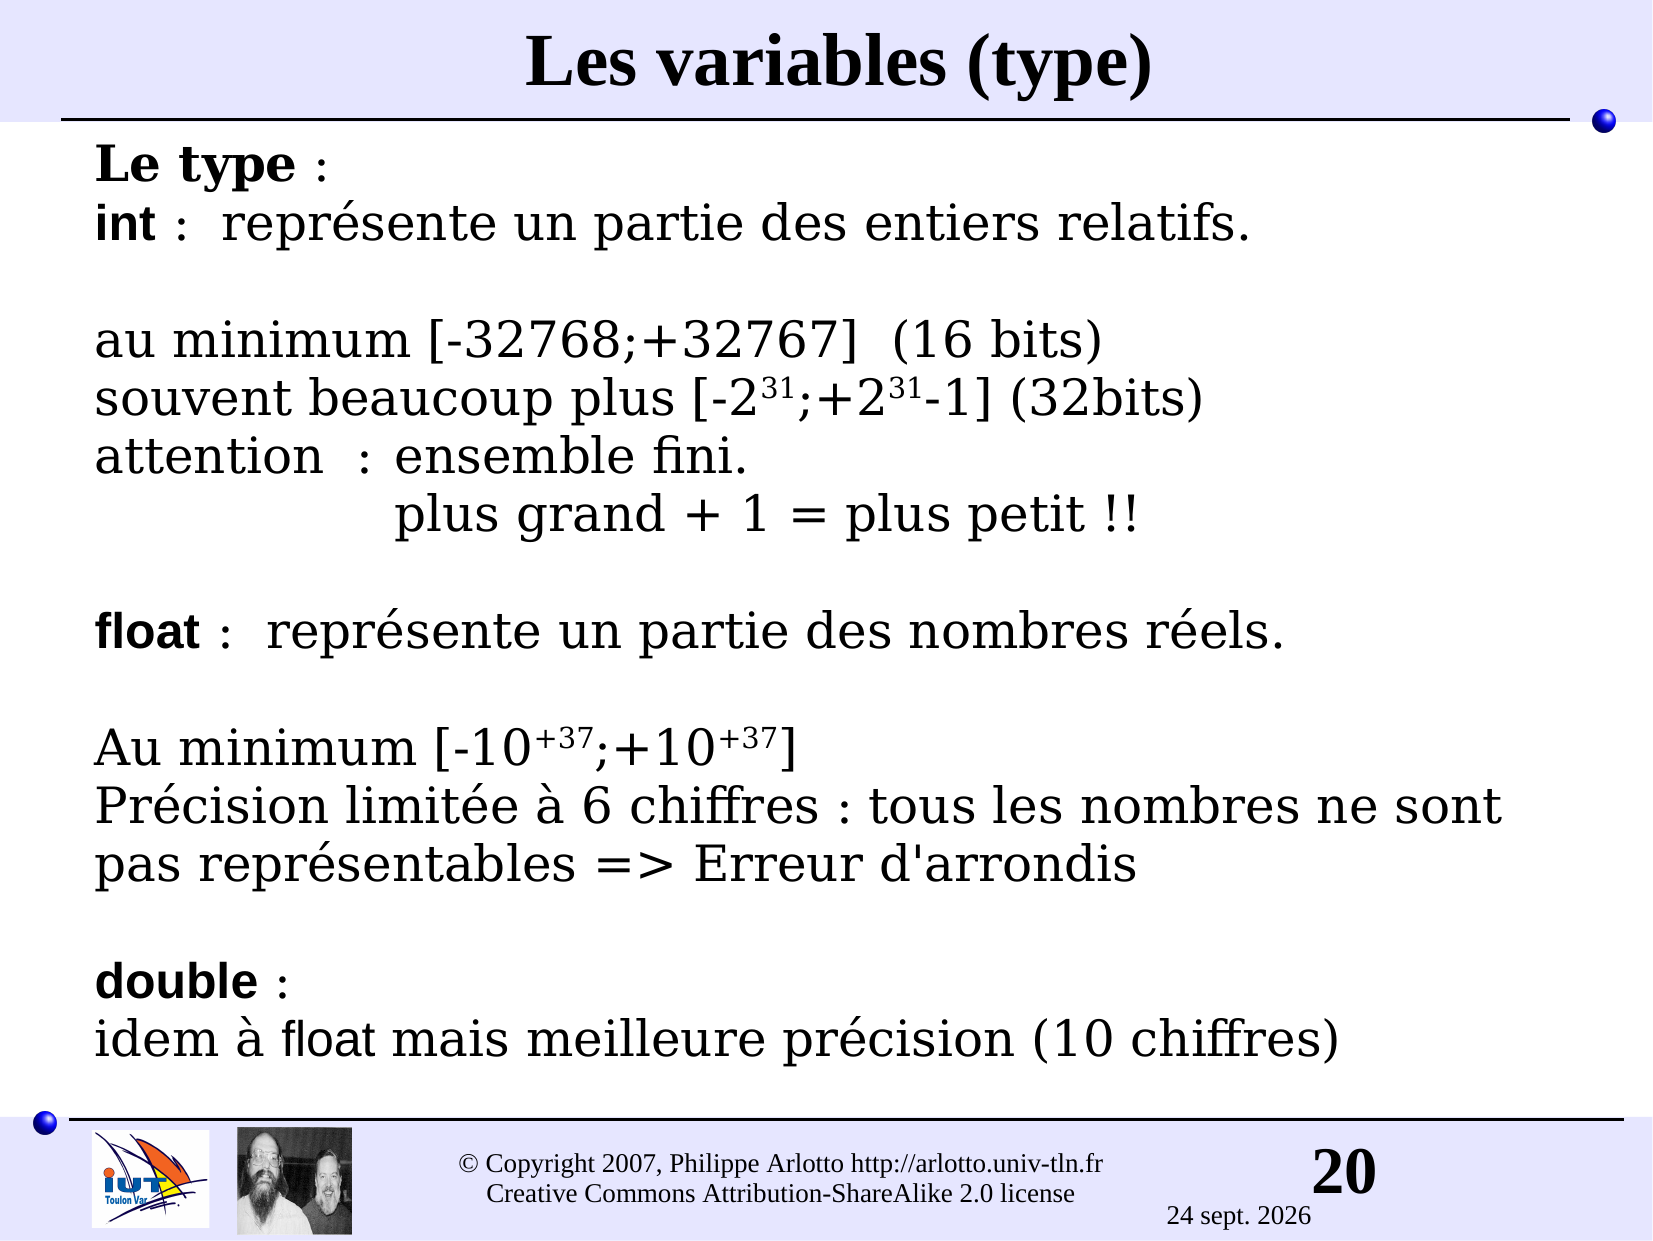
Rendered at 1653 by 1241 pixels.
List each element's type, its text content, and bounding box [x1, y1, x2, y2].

text_box Le type : int : représente un partie des entiers relatifs. au minimum [-32768;+32767] (16 bits) souvent beaucoup plus [-231;+231-1] (32bits) attention : ensemble fini. plus grand + 1 = plus petit !! float : représente un partie des nombres réels. Au minimum [-10+37;+10+37] Précision limitée à 6 chiffres : tous les nombres ne sont pas représentables => Erreur d'arrondis double : idem à float mais meilleure précision (10 chiffres) [94, 134, 1565, 1183]
title Les variables (type) [95, 11, 1585, 110]
picture [237, 1183, 352, 1235]
